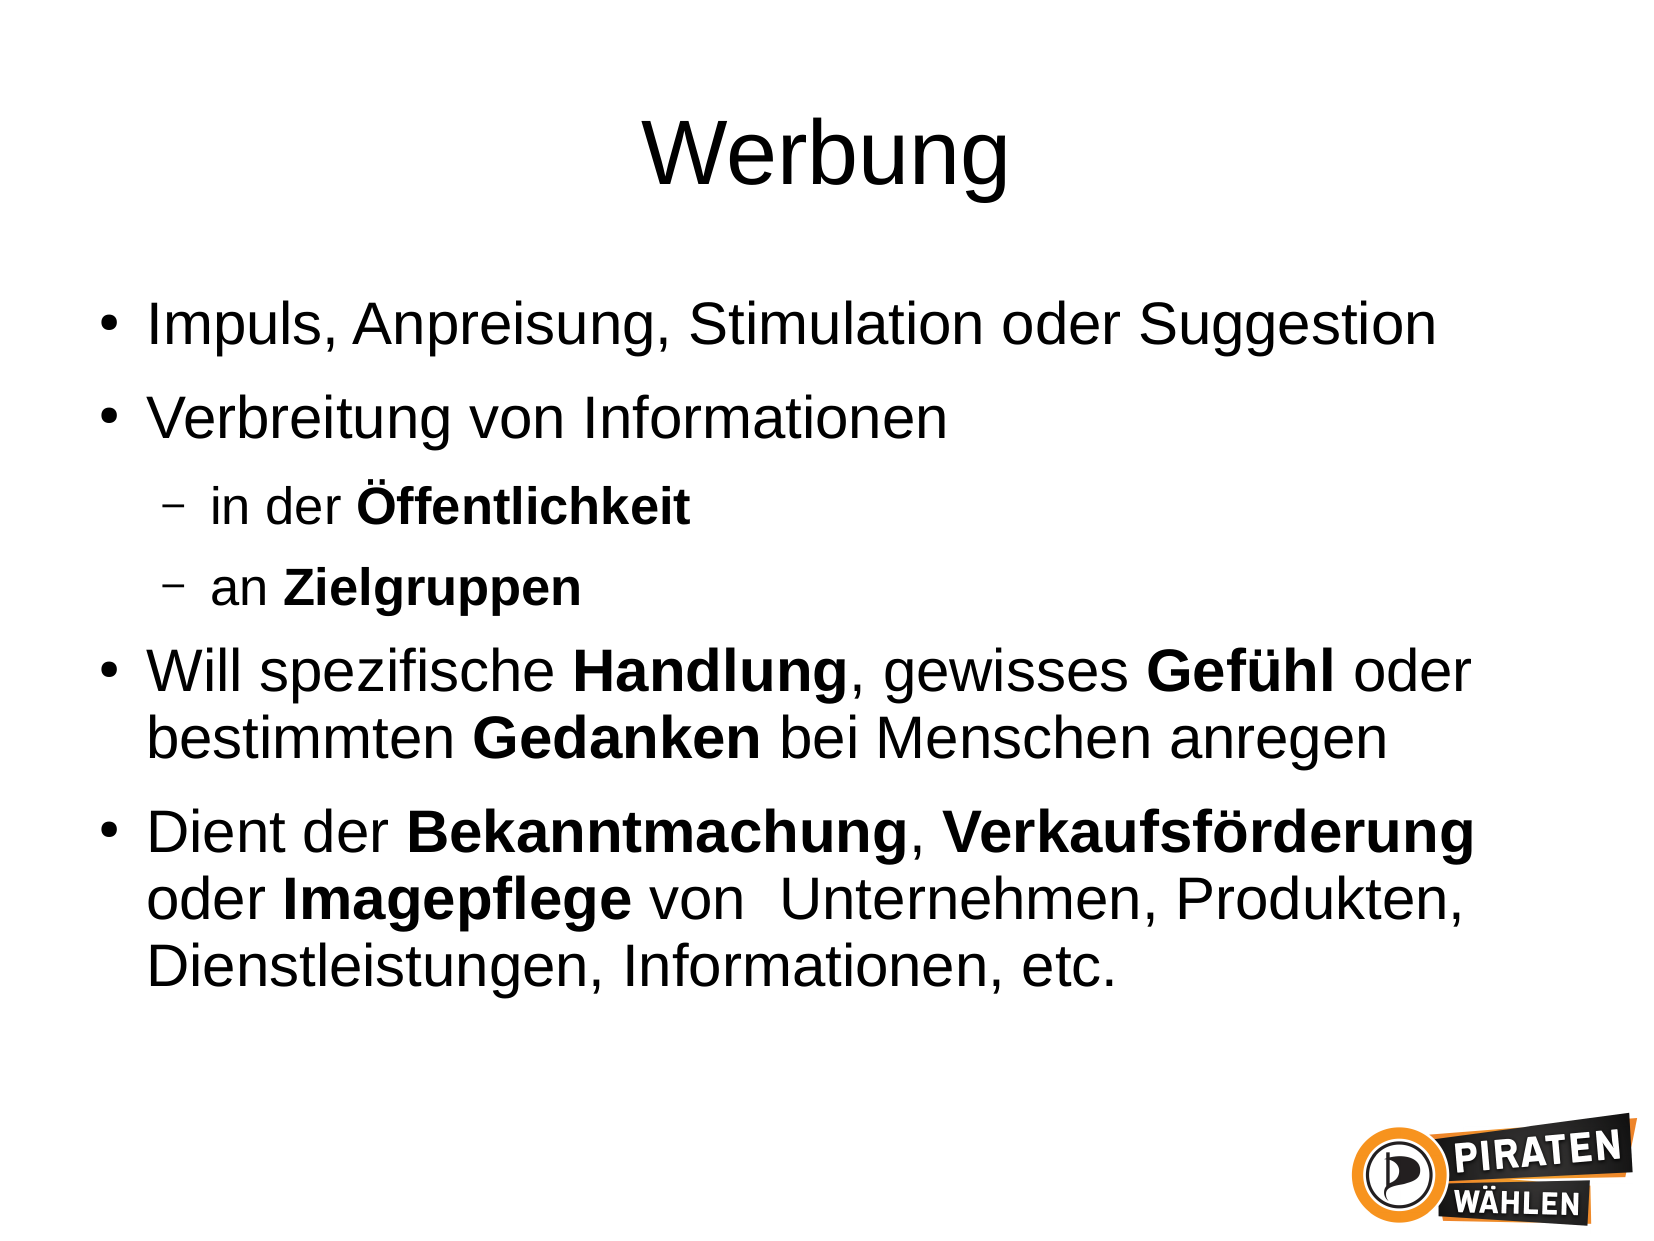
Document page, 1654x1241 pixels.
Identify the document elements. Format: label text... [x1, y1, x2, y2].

list Impuls, Anpreisung, Stimulation oder Suggestion Verbreitung von Informationen in der Öffentlichkeit an Zielgruppen Will spezifische Handlung, gewisses Gefühl oder bestimmten Gedanken bei Menschen anregen Dient der Bekanntmachung, Verkaufsförderung oder Imagepflege von Unternehmen, Produkten, Dienstleistungen, Informationen, etc. [82, 290, 1538, 1010]
title Werbung [82, 49, 1571, 257]
picture [1337, 1098, 1654, 1241]
